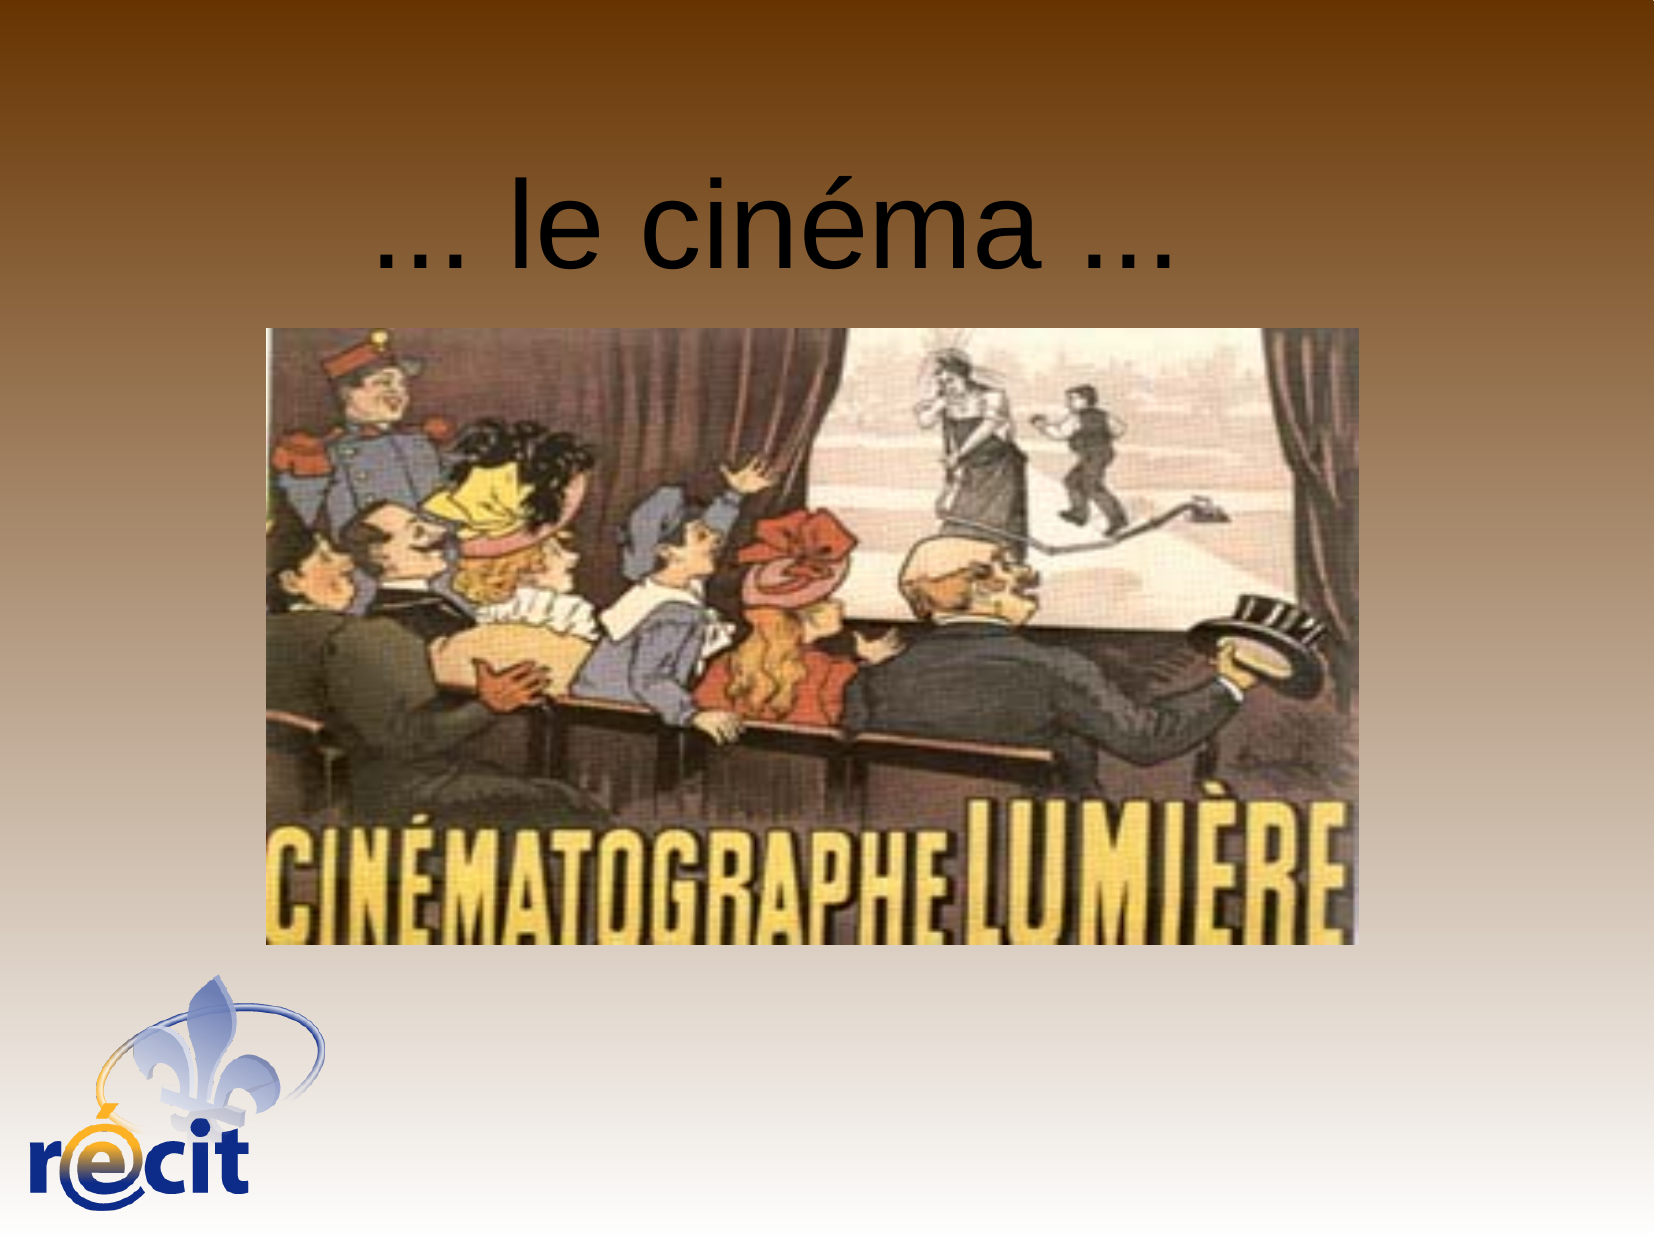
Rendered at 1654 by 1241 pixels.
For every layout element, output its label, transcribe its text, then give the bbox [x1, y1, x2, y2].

picture [29, 974, 325, 1211]
text_box ... le cinéma ... [354, 147, 1330, 303]
picture [266, 328, 1359, 945]
